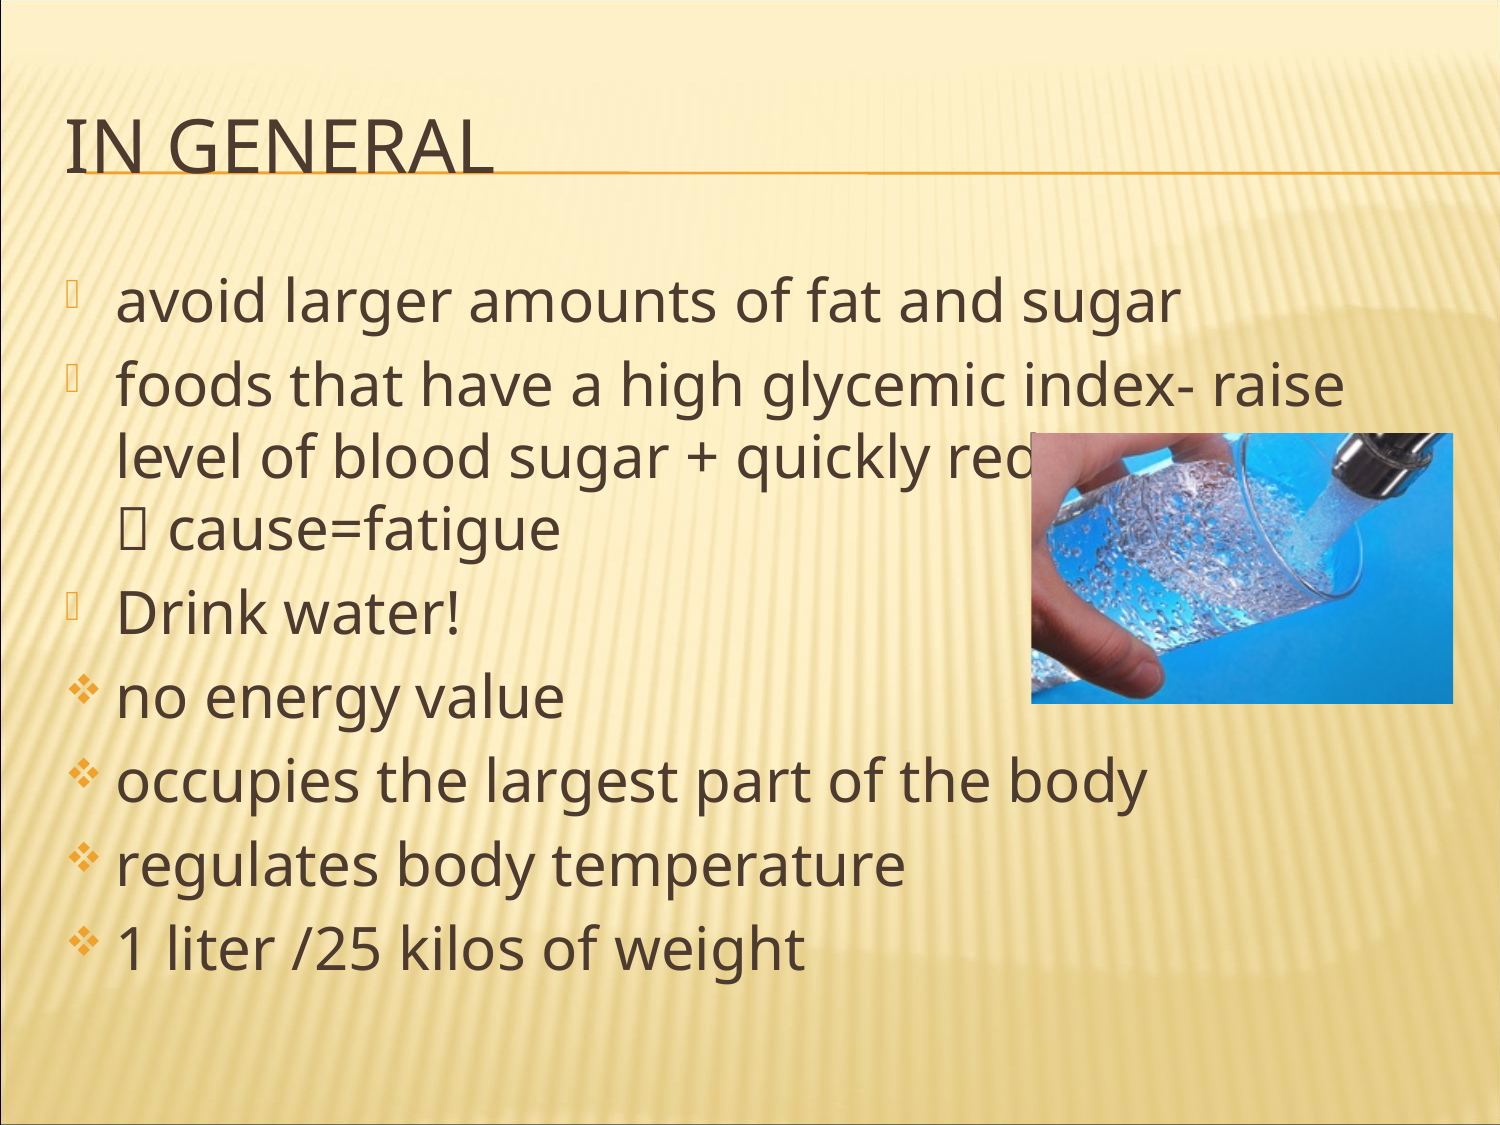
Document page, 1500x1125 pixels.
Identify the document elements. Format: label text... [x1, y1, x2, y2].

title In general [50, 75, 1475, 213]
list avoid larger amounts of fat and sugar foods that have a high glycemic index- raise level of blood sugar + quickly reduce it  cause=fatigue Drink water! no energy value occupies the largest part of the body regulates body temperature 1 liter /25 kilos of weight [50, 254, 1475, 998]
picture [0, 0, 1500, 1125]
